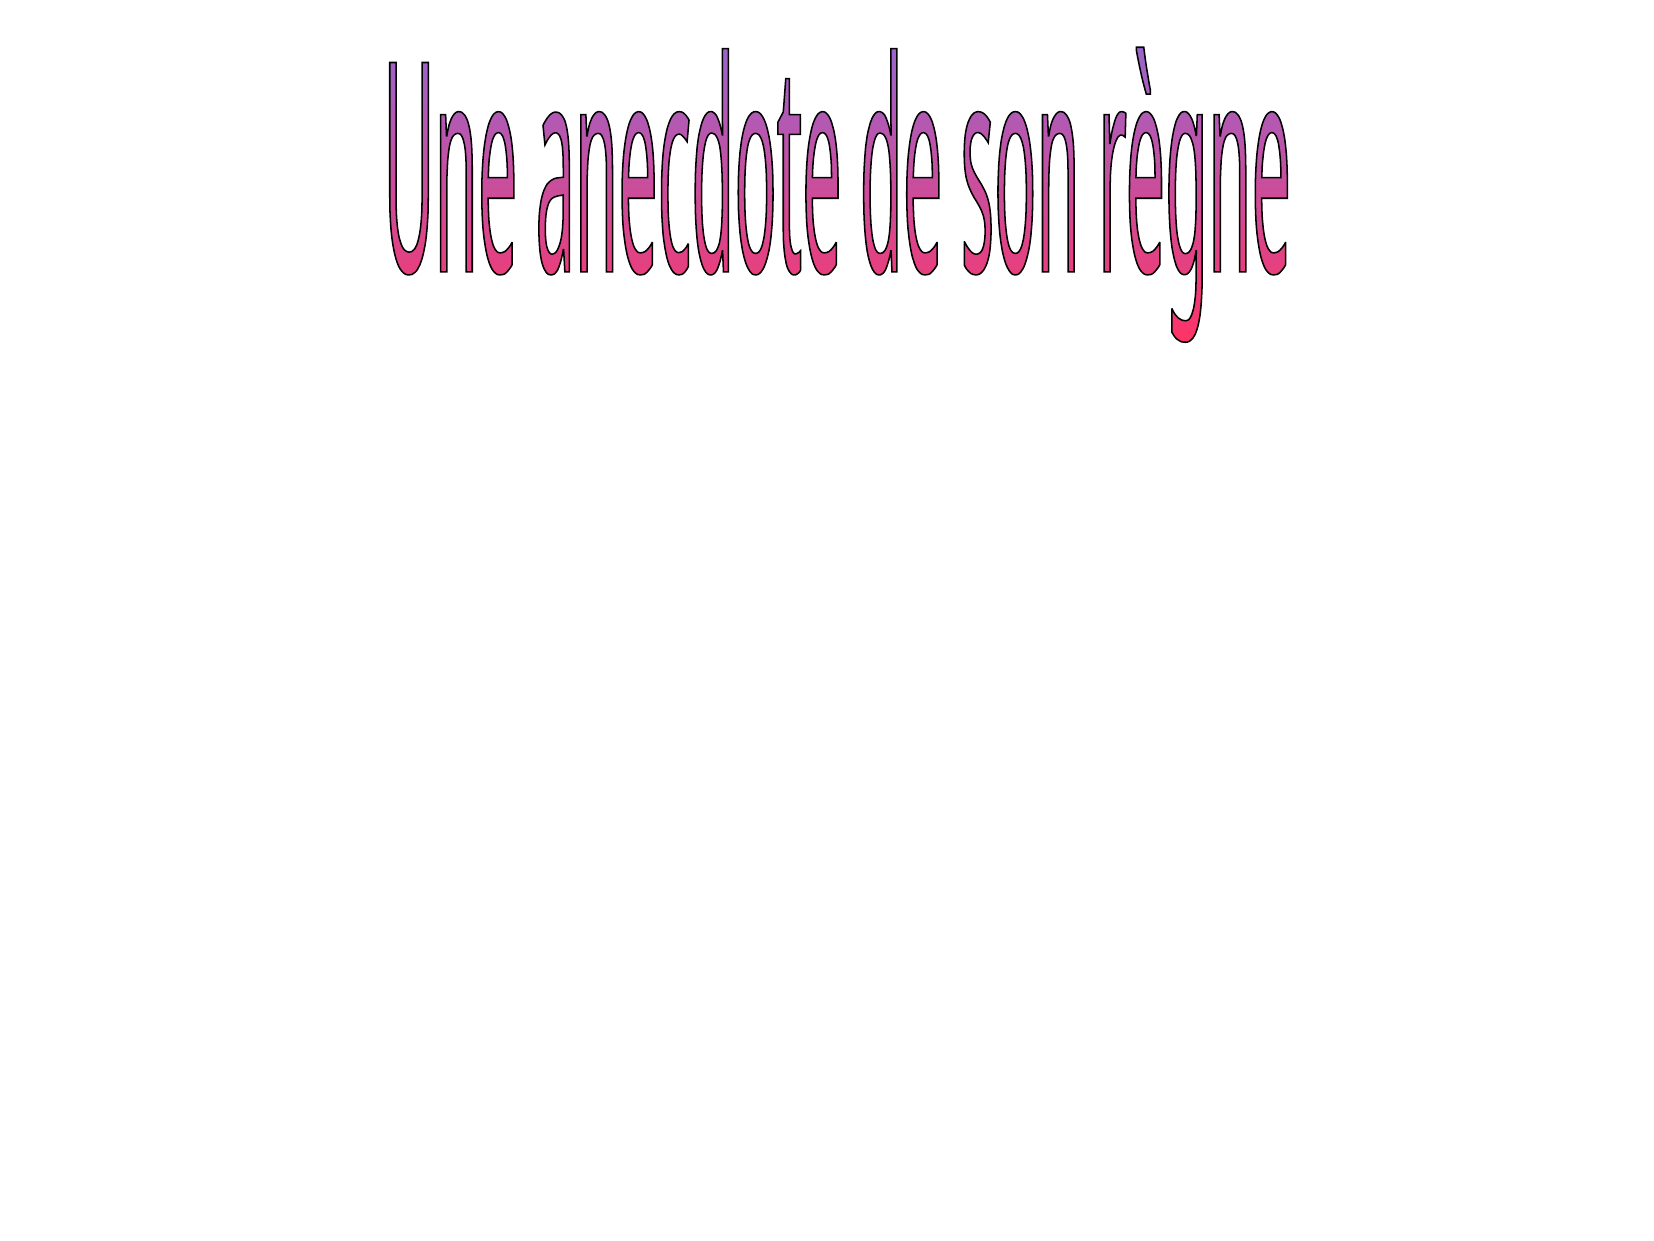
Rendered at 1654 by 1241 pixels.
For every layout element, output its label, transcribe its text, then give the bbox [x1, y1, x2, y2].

text_box Une anecdote de son règne [964, 111, 992, 275]
text_box Une anecdote de son règne [1042, 111, 1075, 272]
text_box Une anecdote de son règne [622, 111, 655, 275]
text_box Une anecdote de son règne [389, 62, 429, 275]
text_box Une anecdote de son règne [777, 78, 801, 275]
text_box Une anecdote de son règne [1136, 47, 1151, 95]
text_box Une anecdote de son règne [1168, 111, 1203, 343]
text_box Une anecdote de son règne [1255, 111, 1288, 275]
text_box Une anecdote de son règne [863, 48, 897, 275]
text_box Une anecdote de son règne [440, 111, 473, 272]
text_box Une anecdote de son règne [580, 111, 613, 272]
text_box Une anecdote de son règne [481, 111, 514, 275]
text_box Une anecdote de son règne [1214, 111, 1246, 272]
text_box Une anecdote de son règne [738, 111, 774, 275]
text_box Une anecdote de son règne [695, 48, 729, 275]
text_box Une anecdote de son règne [805, 111, 838, 275]
text_box Une anecdote de son règne [997, 111, 1033, 275]
text_box Une anecdote de son règne [1129, 111, 1162, 275]
text_box Une anecdote de son règne [906, 111, 939, 275]
text_box Une anecdote de son règne [538, 112, 570, 275]
text_box Une anecdote de son règne [1104, 111, 1126, 272]
text_box Une anecdote de son règne [661, 111, 690, 275]
